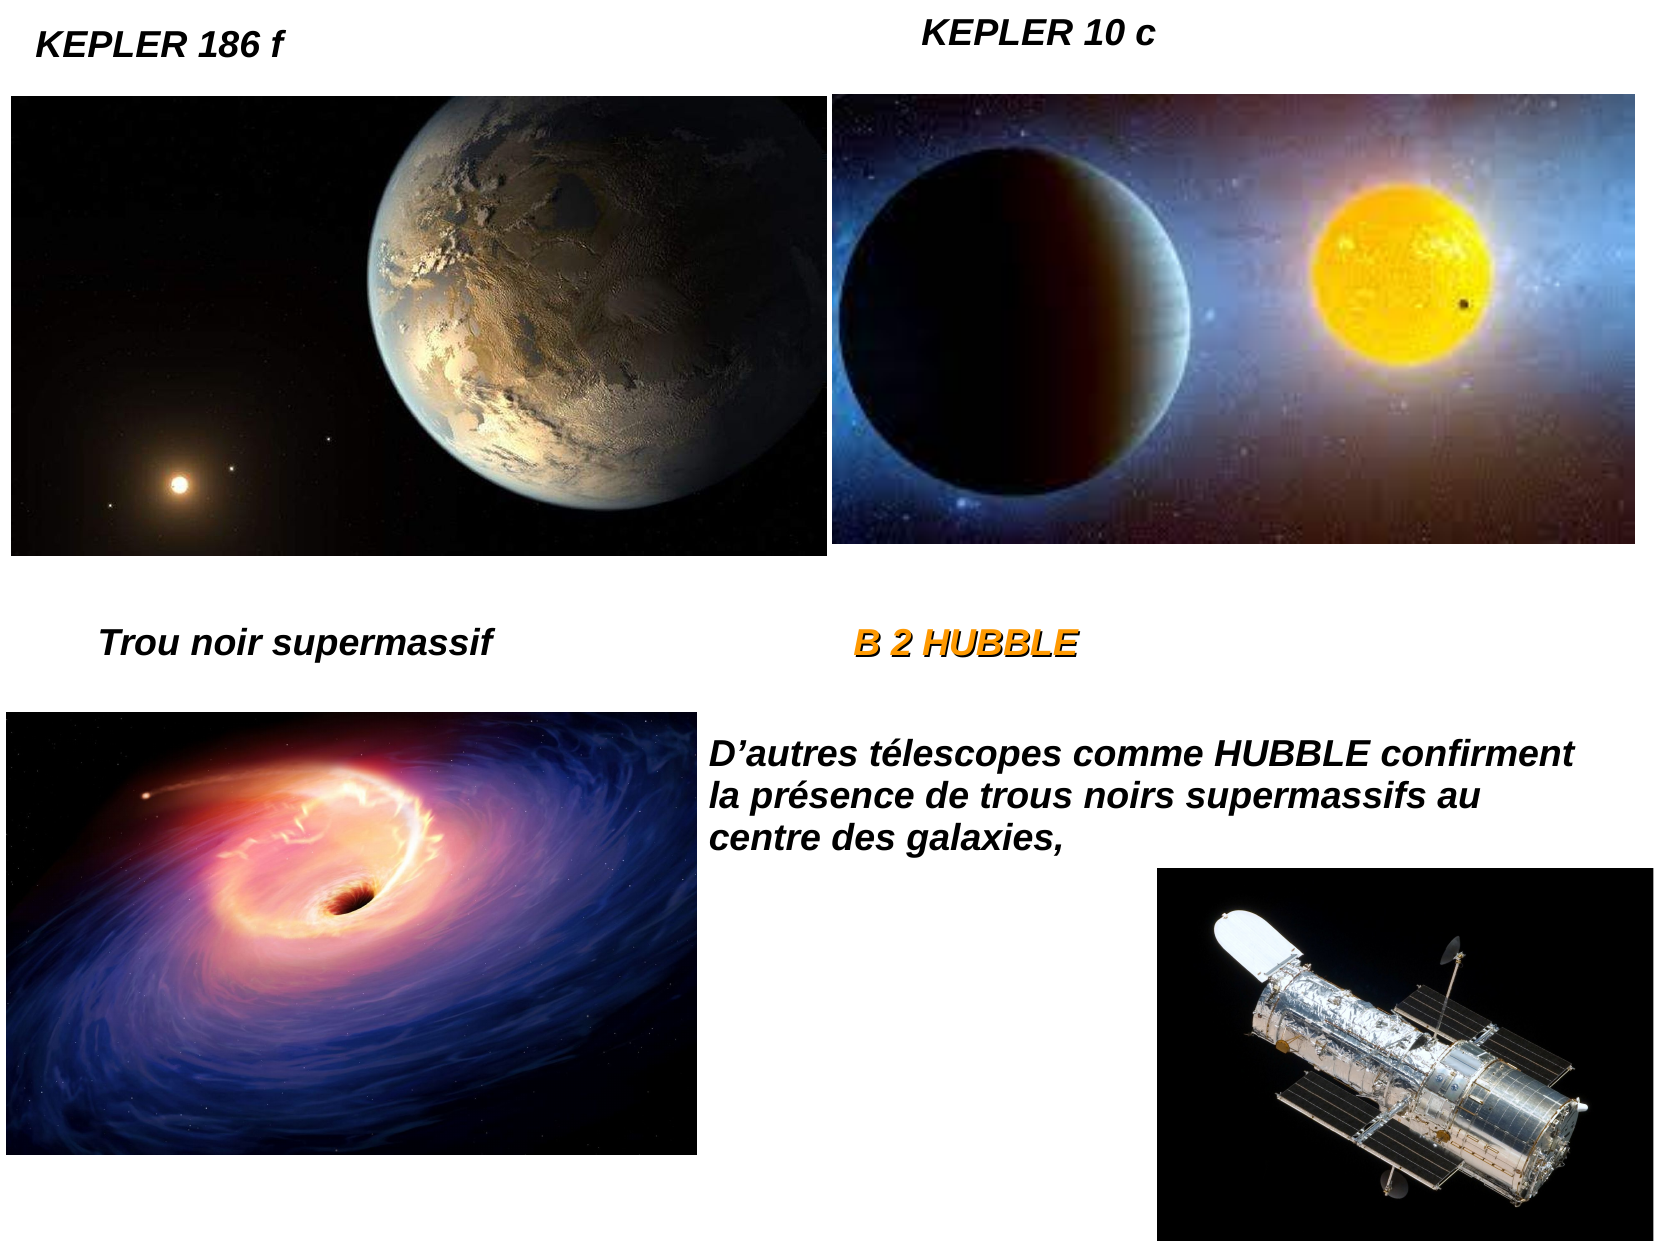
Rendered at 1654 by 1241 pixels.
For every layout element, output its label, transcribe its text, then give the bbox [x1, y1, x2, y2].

picture [6, 712, 697, 1155]
picture [11, 96, 827, 556]
text_box KEPLER 10 c [921, 11, 1619, 54]
picture [1157, 868, 1654, 1241]
text_box KEPLER 186 f [35, 23, 839, 66]
text_box D’autres télescopes comme HUBBLE confirment la présence de trous noirs supermassifs au centre des galaxies, [708, 732, 1595, 859]
text_box Trou noir supermassif [82, 614, 662, 671]
text_box B 2 HUBBLE [838, 614, 1406, 677]
picture [832, 94, 1635, 544]
